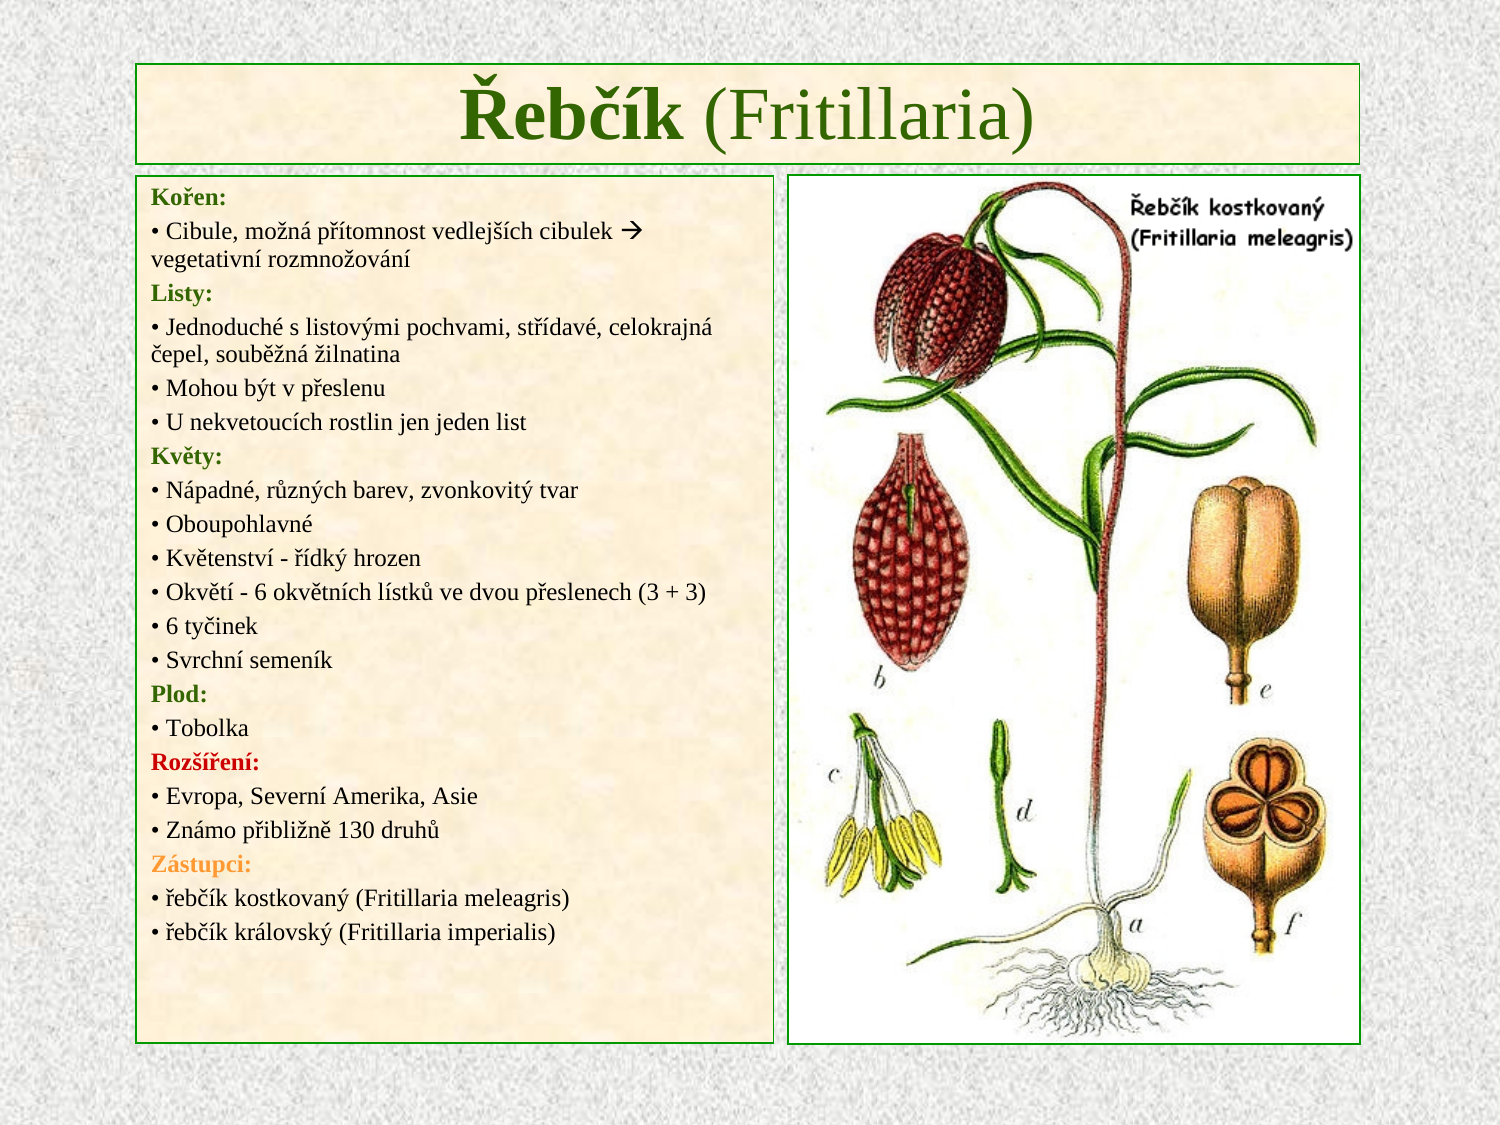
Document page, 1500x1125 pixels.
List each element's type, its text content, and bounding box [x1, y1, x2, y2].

picture [0, 0, 1500, 1125]
text_box Kořen: Cibule, možná přítomnost vedlejších cibulek  vegetativní rozmnožování Listy: Jednoduché s listovými pochvami, střídavé, celokrajná čepel, souběžná žilnatina Mohou být v přeslenu U nekvetoucích rostlin jen jeden list Květy: Nápadné, různých barev, zvonkovitý tvar Oboupohlavné Květenství - řídký hrozen Okvětí - 6 okvětních lístků ve dvou přeslenech (3 + 3) 6 tyčinek Svrchní semeník Plod: Tobolka Rozšíření: Evropa, Severní Amerika, Asie Známo přibližně 130 druhů Zástupci: řebčík kostkovaný (Fritillaria meleagris) řebčík královský (Fritillaria imperialis) [135, 175, 774, 1044]
title Řebčík (Fritillaria) [135, 64, 1360, 165]
